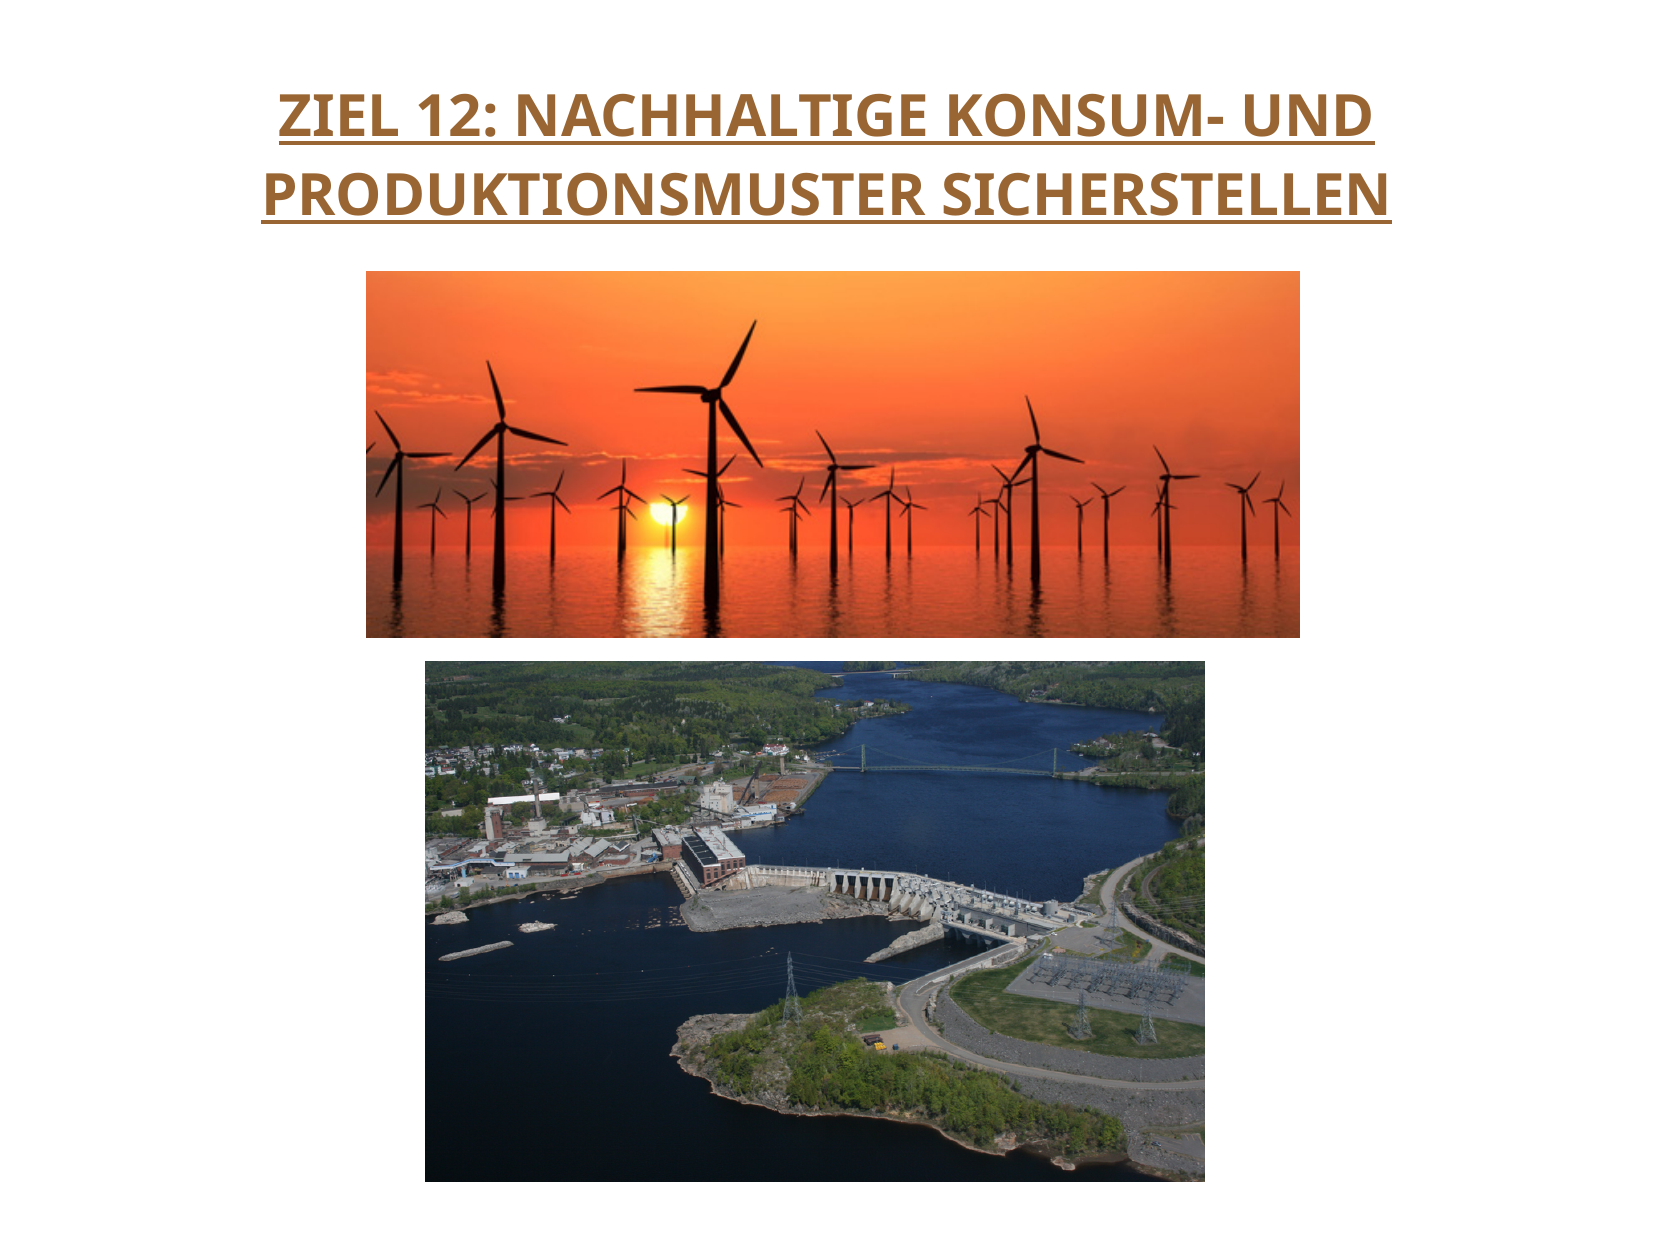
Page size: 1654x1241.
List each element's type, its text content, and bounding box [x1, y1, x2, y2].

picture [425, 661, 1205, 1182]
picture [366, 271, 1300, 638]
title ZIEL 12: NACHHALTIGE KONSUM- UND PRODUKTIONSMUSTER SICHERSTELLEN [82, 49, 1571, 257]
